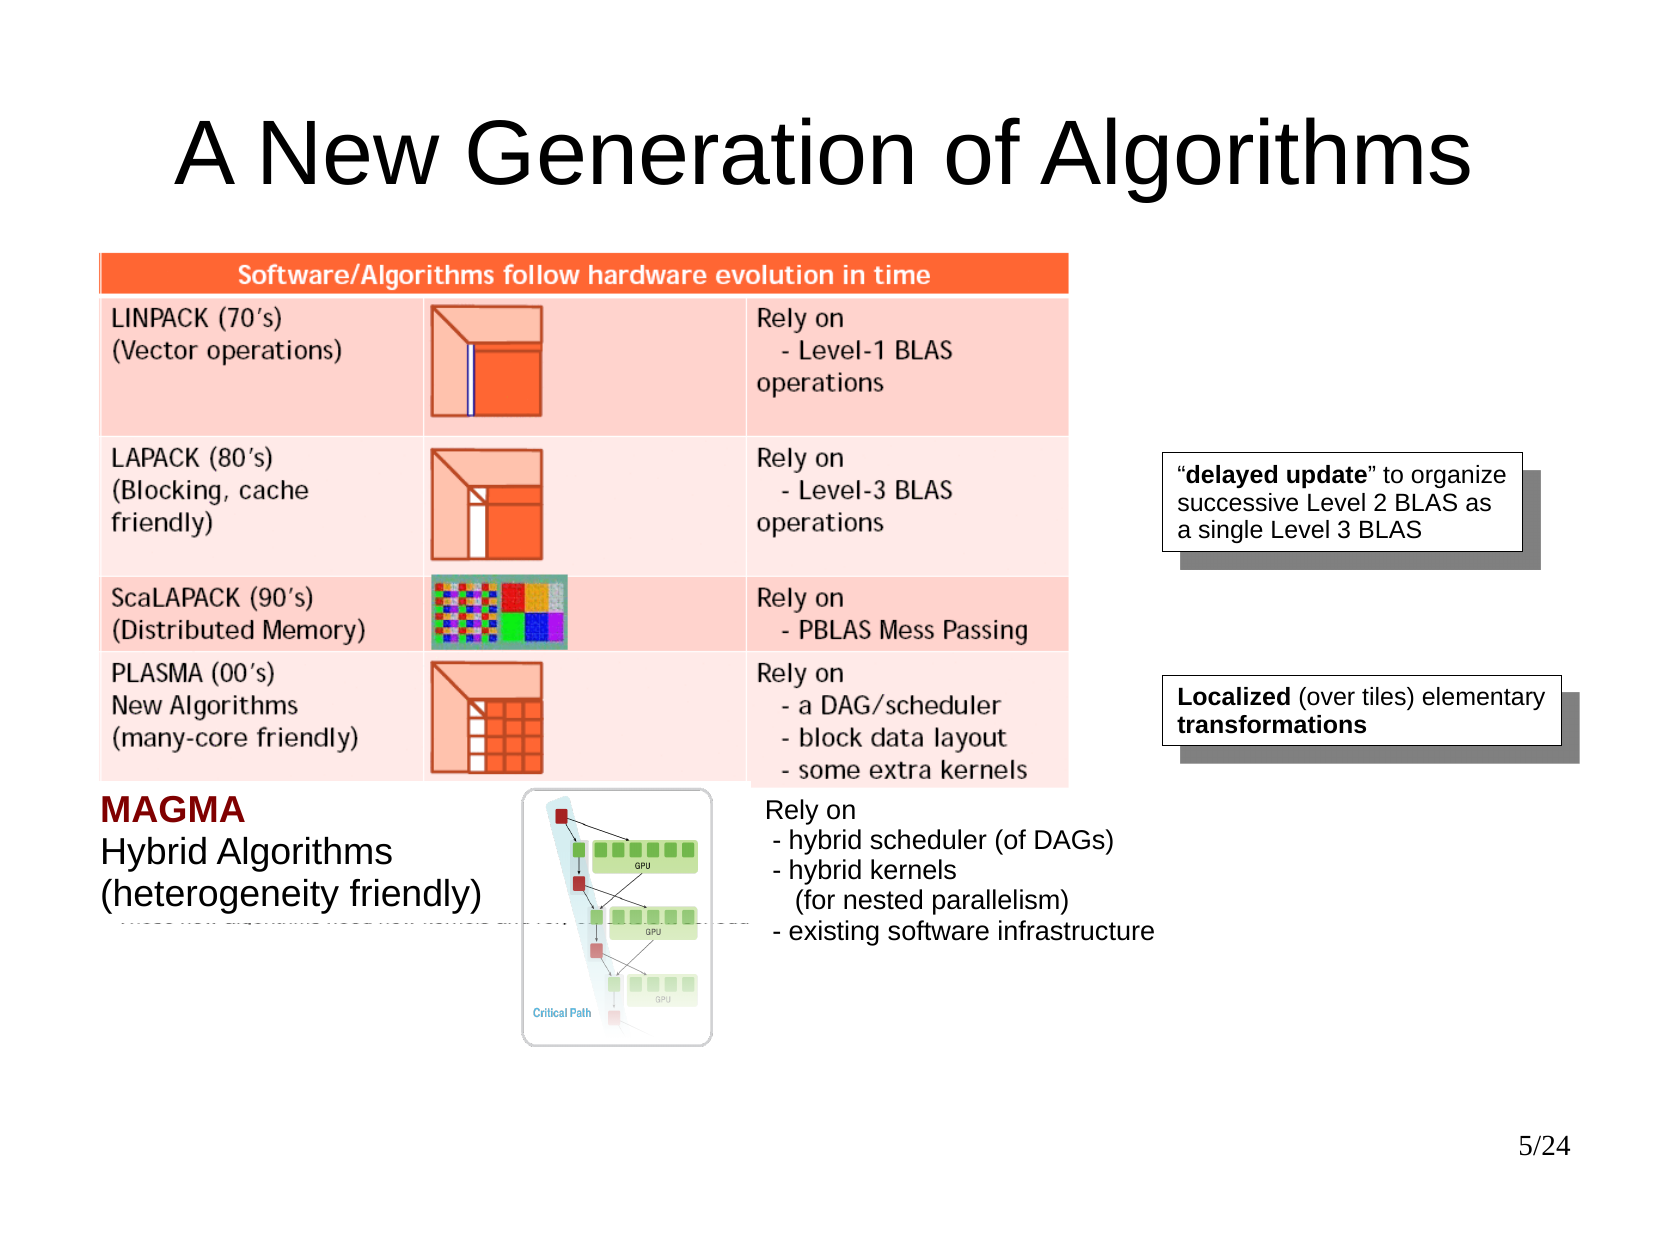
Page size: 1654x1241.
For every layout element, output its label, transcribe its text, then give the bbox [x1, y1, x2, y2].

picture [37, 250, 1089, 1047]
text_box “delayed update” to organize successive Level 2 BLAS as a single Level 3 BLAS [1162, 452, 1521, 552]
text_box MAGMA Hybrid Algorithms (heterogeneity friendly) [75, 781, 751, 923]
text_box Localized (over tiles) elementary transformations [1162, 675, 1560, 746]
title A New Generation of Algorithms [37, 56, 1613, 250]
text_box Rely on - hybrid scheduler (of DAGs) - hybrid kernels (for nested parallelism) - existing software infrastructure [750, 787, 1276, 954]
